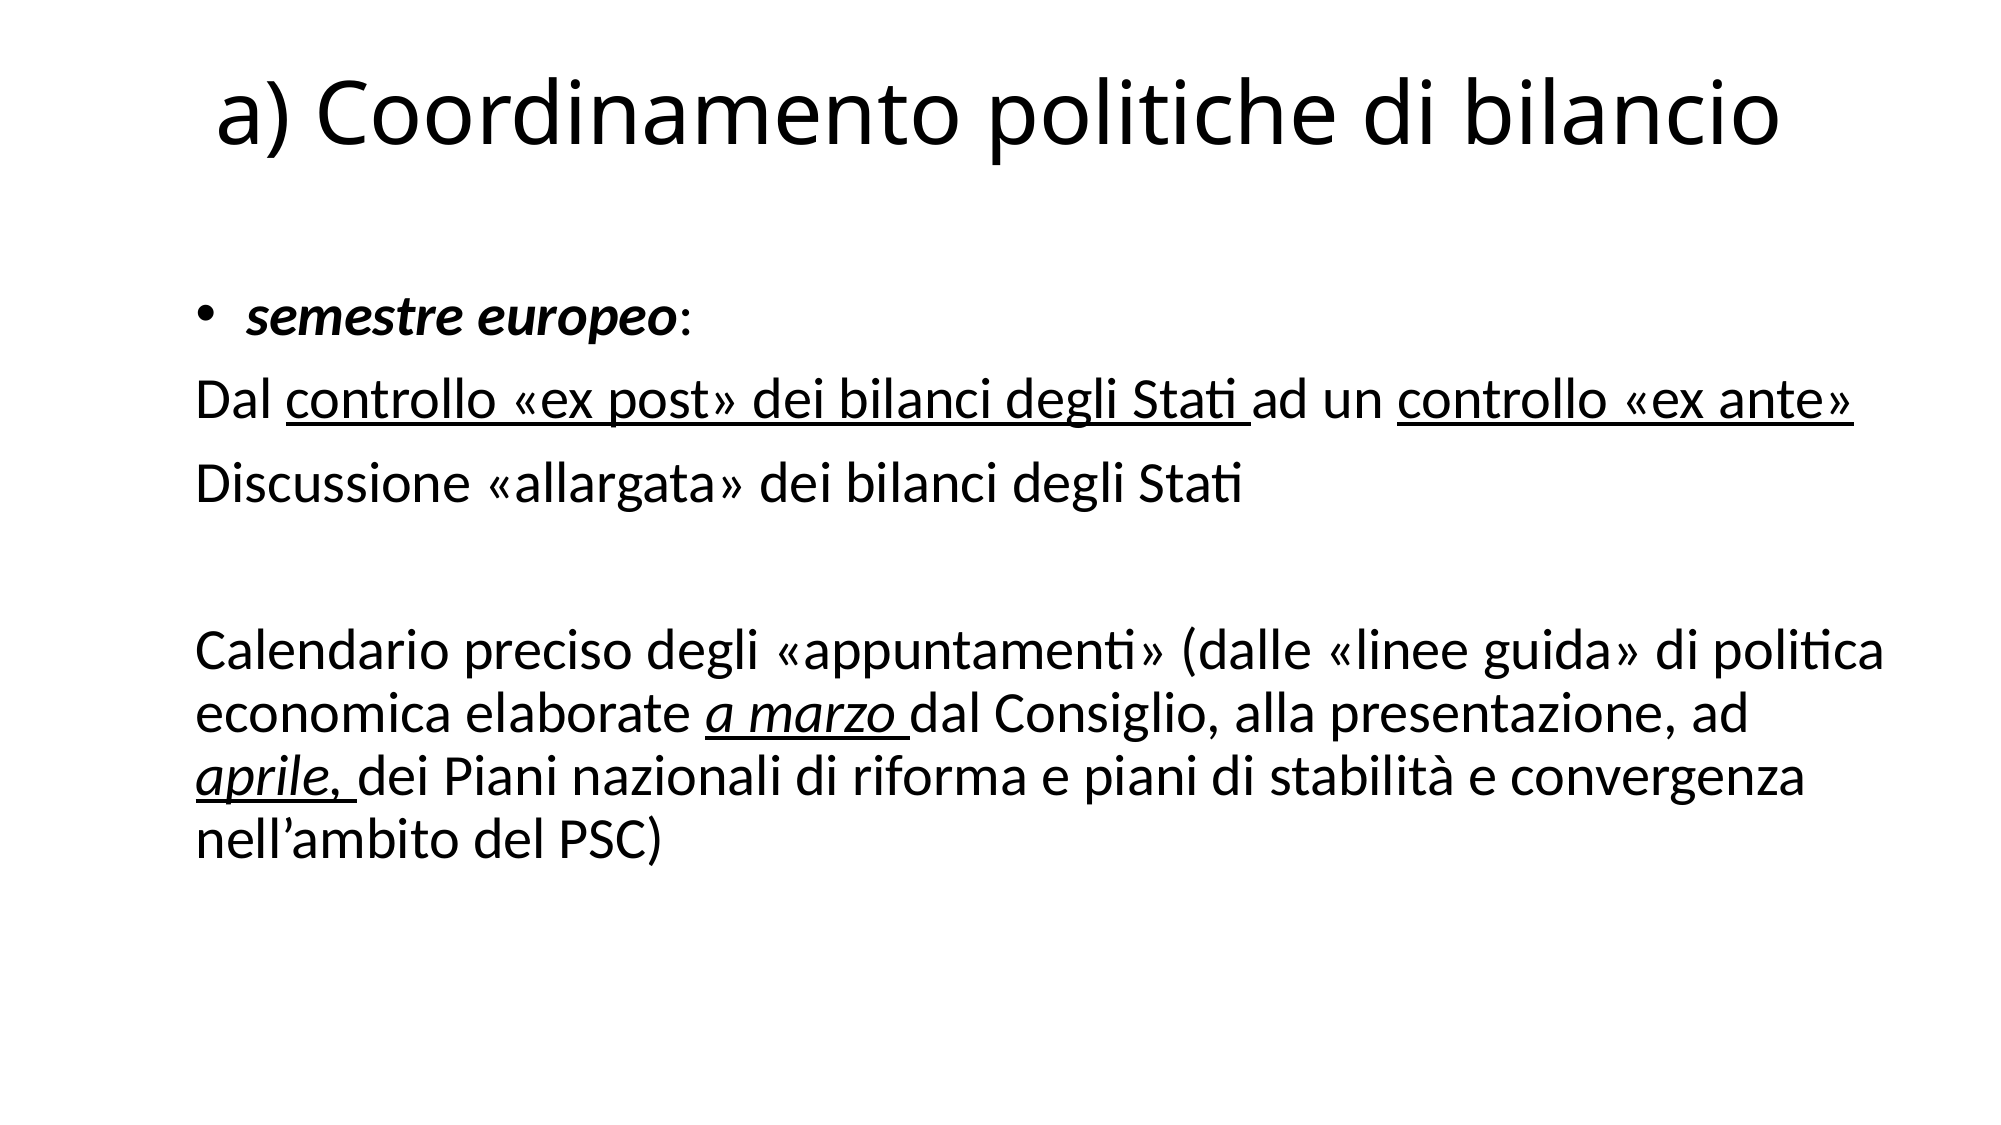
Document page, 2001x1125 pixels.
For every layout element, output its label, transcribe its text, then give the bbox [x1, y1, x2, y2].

title a) Coordinamento politiche di bilancio [137, 59, 1863, 278]
list semestre europeo: Dal controllo «ex post» dei bilanci degli Stati ad un controllo «ex ante» Discussione «allargata» dei bilanci degli Stati Calendario preciso degli «appuntamenti» (dalle «linee guida» di politica economica elaborate a marzo dal Consiglio, alla presentazione, ad aprile, dei Piani nazionali di riforma e piani di stabilità e convergenza nell’ambito del PSC) [180, 277, 1906, 992]
